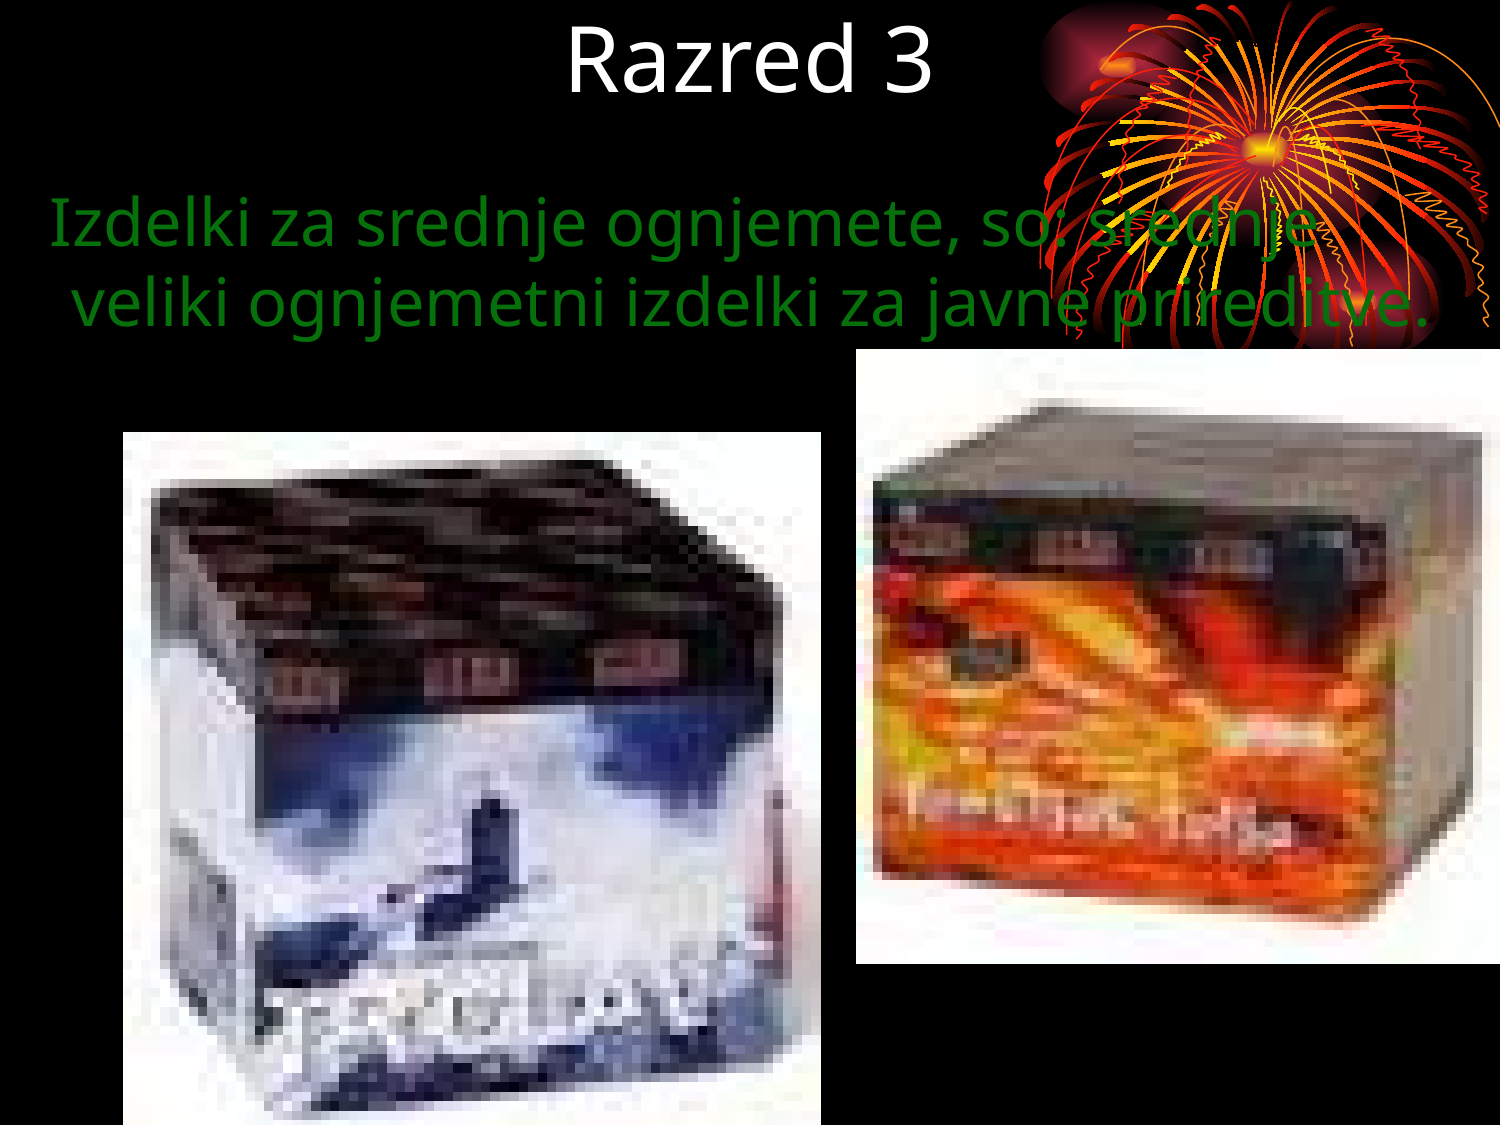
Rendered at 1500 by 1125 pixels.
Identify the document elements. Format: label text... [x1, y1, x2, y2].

list Izdelki za srednje ognjemete, so: srednje veliki ognjemetni izdelki za javne prireditve. [0, 172, 1500, 1125]
picture [856, 349, 1500, 965]
picture [123, 432, 821, 1125]
title Razred 3 [0, 0, 1500, 172]
